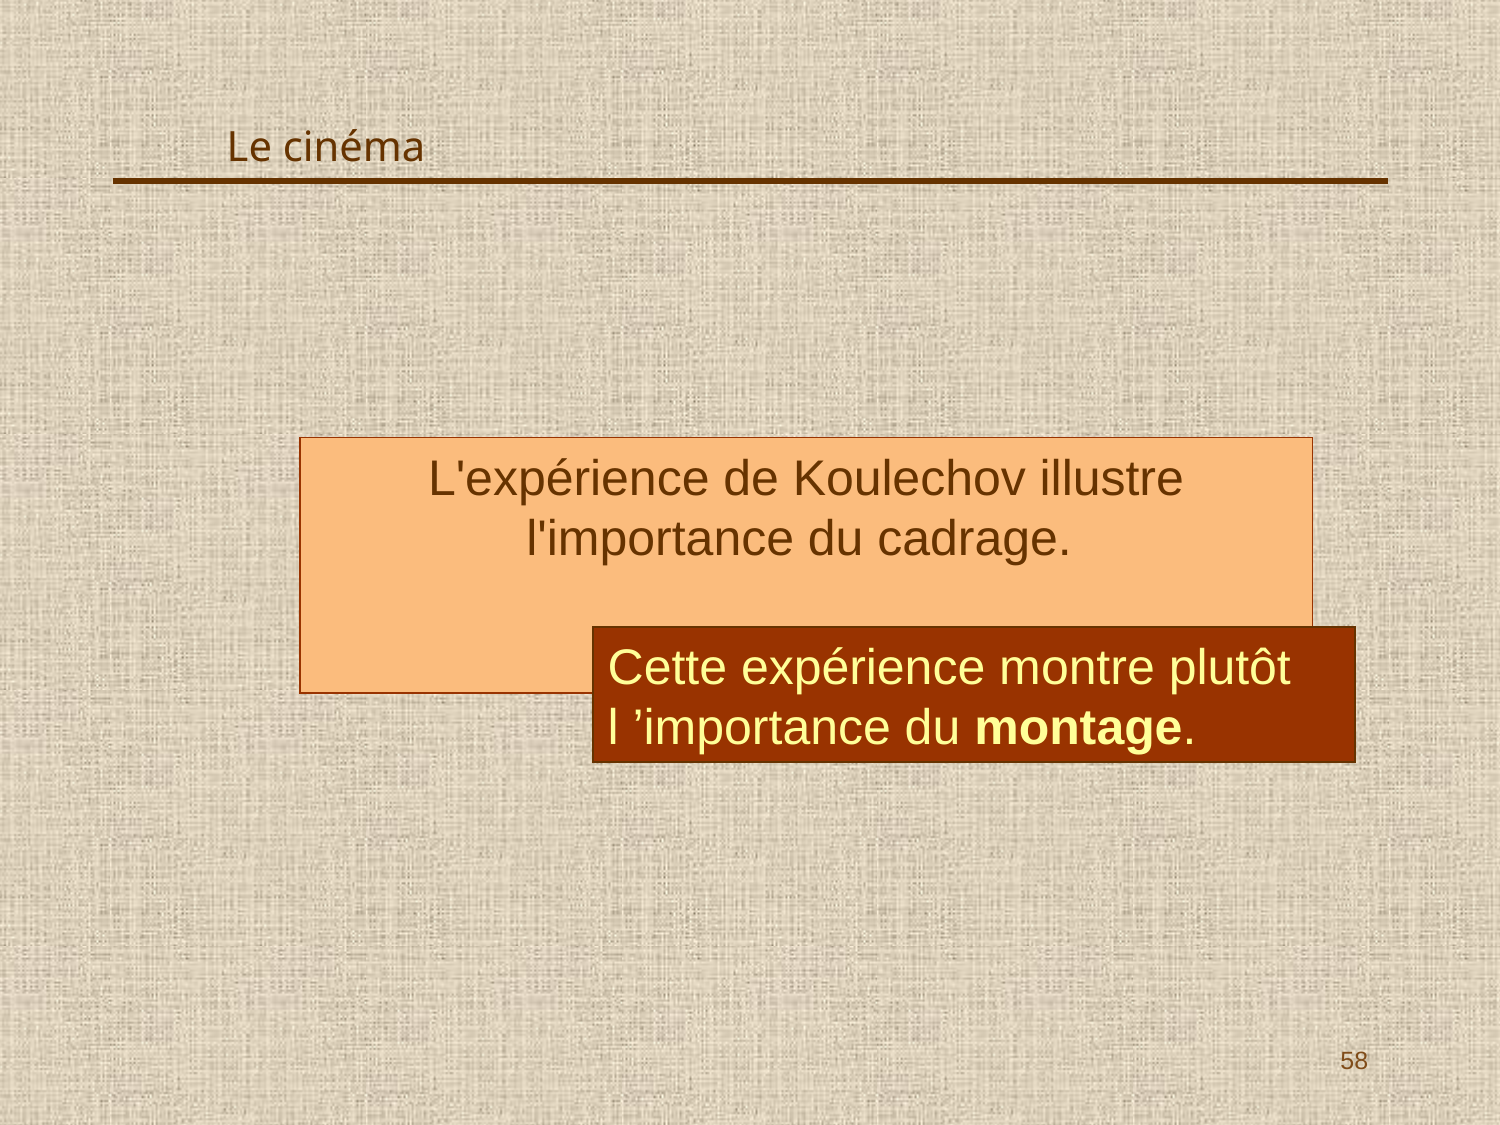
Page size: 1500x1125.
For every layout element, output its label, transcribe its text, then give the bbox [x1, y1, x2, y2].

text_box Le cinéma [211, 112, 441, 178]
picture [0, 0, 1500, 1125]
text_box L'expérience de Koulechov illustre l'importance du cadrage. V / F ? [299, 437, 1313, 693]
text_box Cette expérience montre plutôt l ’importance du montage. [592, 626, 1356, 763]
